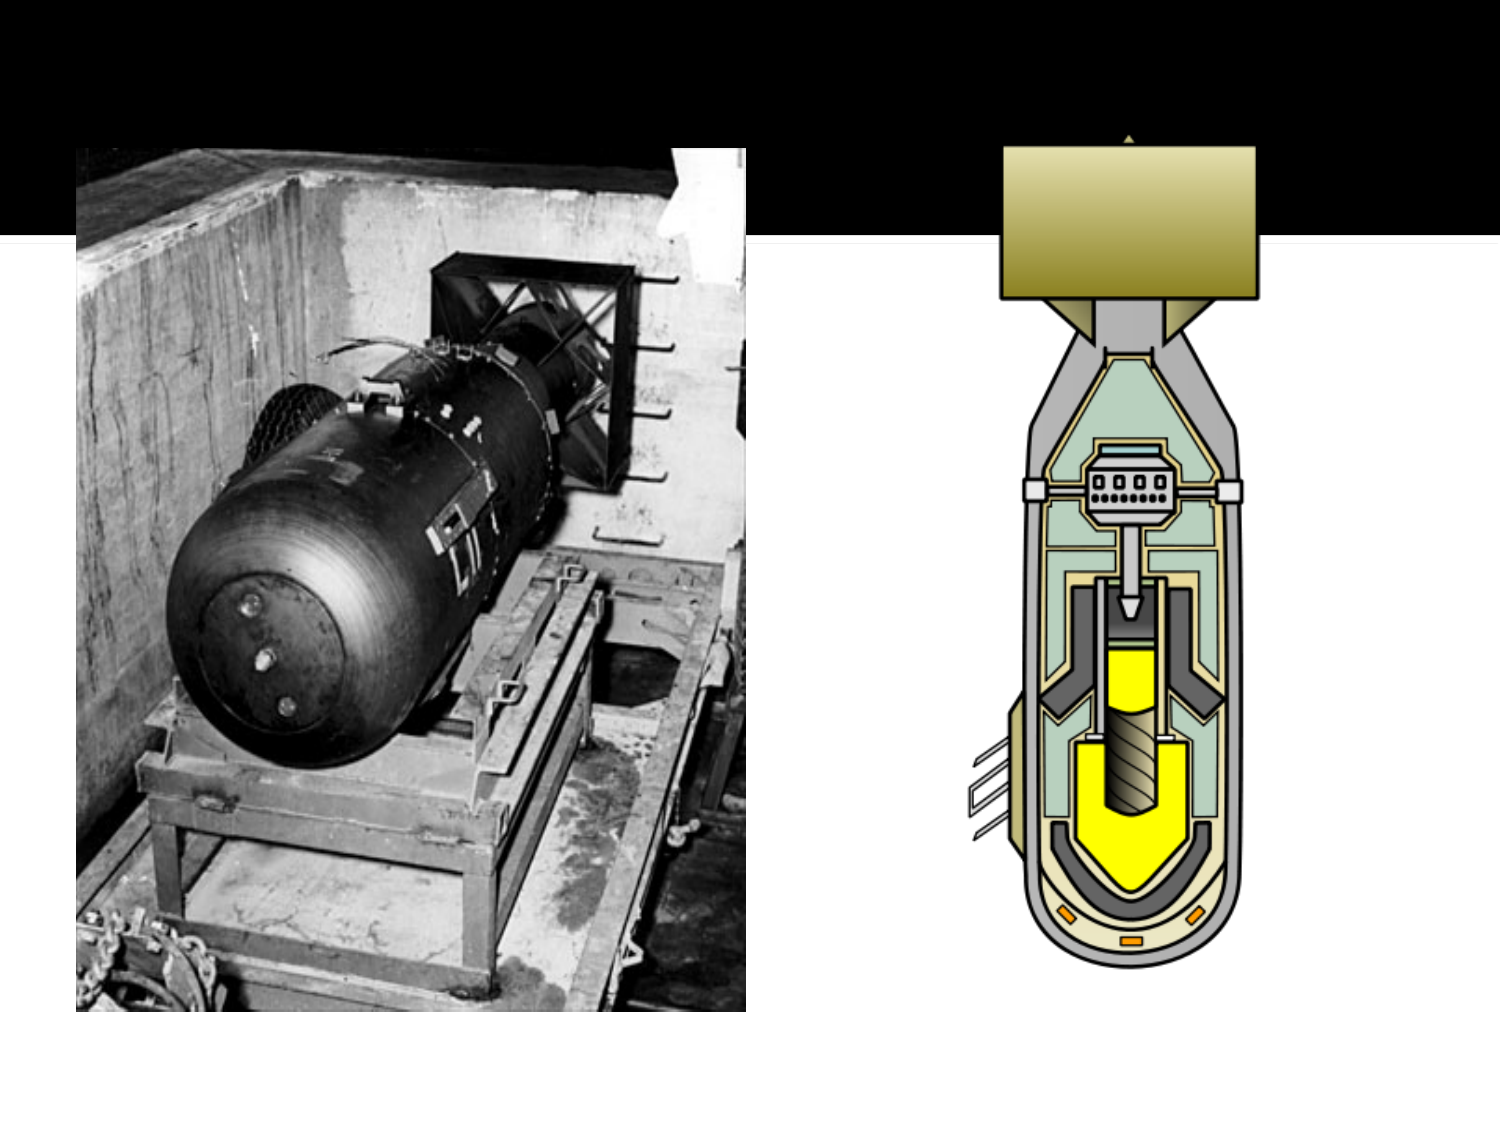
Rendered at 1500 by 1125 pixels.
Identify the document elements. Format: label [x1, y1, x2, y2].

picture [891, 101, 1361, 1040]
picture [76, 148, 746, 1012]
